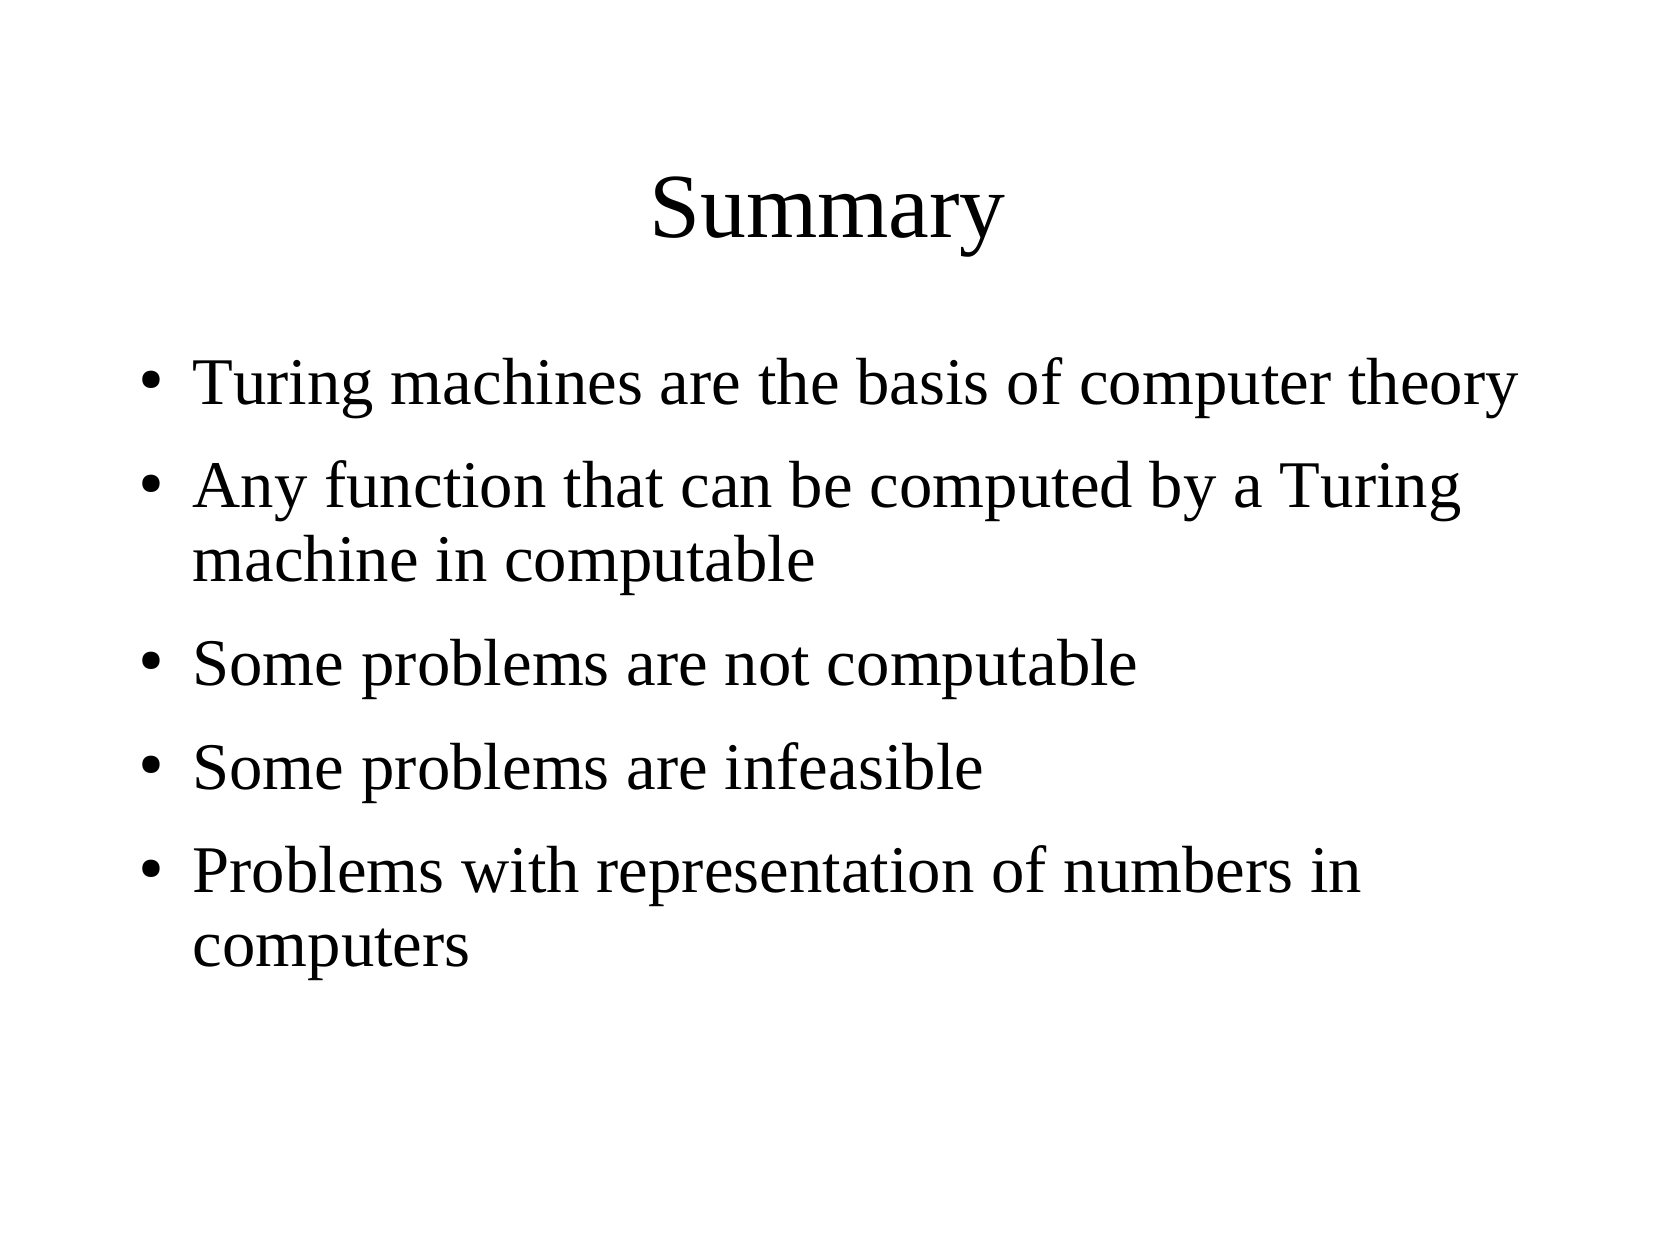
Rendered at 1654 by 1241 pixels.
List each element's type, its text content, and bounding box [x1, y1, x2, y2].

title Summary [121, 102, 1534, 311]
list Turing machines are the basis of computer theory Any function that can be computed by a Turing machine in computable Some problems are not computable Some problems are infeasible Problems with representation of numbers in computers [121, 344, 1534, 1127]
